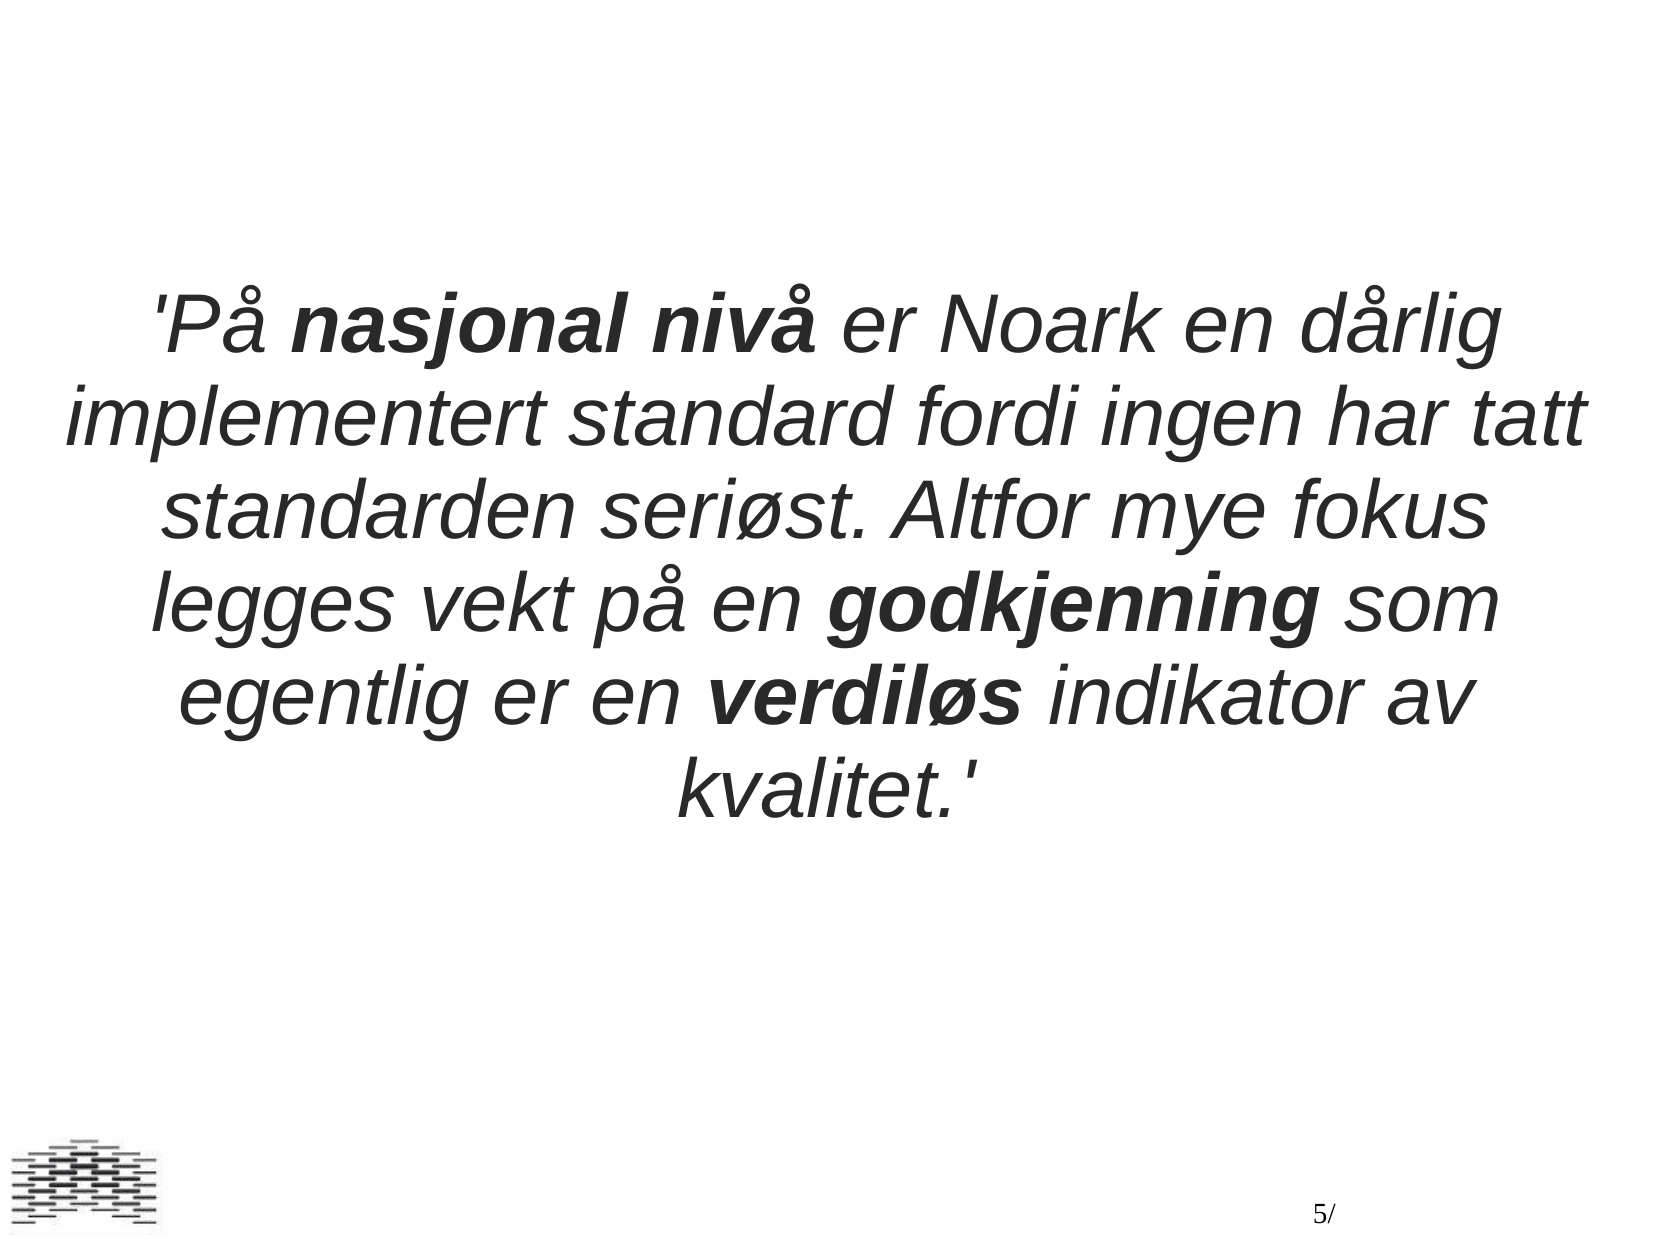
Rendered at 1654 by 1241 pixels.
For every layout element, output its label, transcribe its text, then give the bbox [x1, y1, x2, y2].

text_box 'På nasjonal nivå er Noark en dårlig implementert standard fordi ingen har tatt standarden seriøst. Altfor mye fokus legges vekt på en godkjenning som egentlig er en verdiløs indikator av kvalitet.' [27, 270, 1626, 971]
